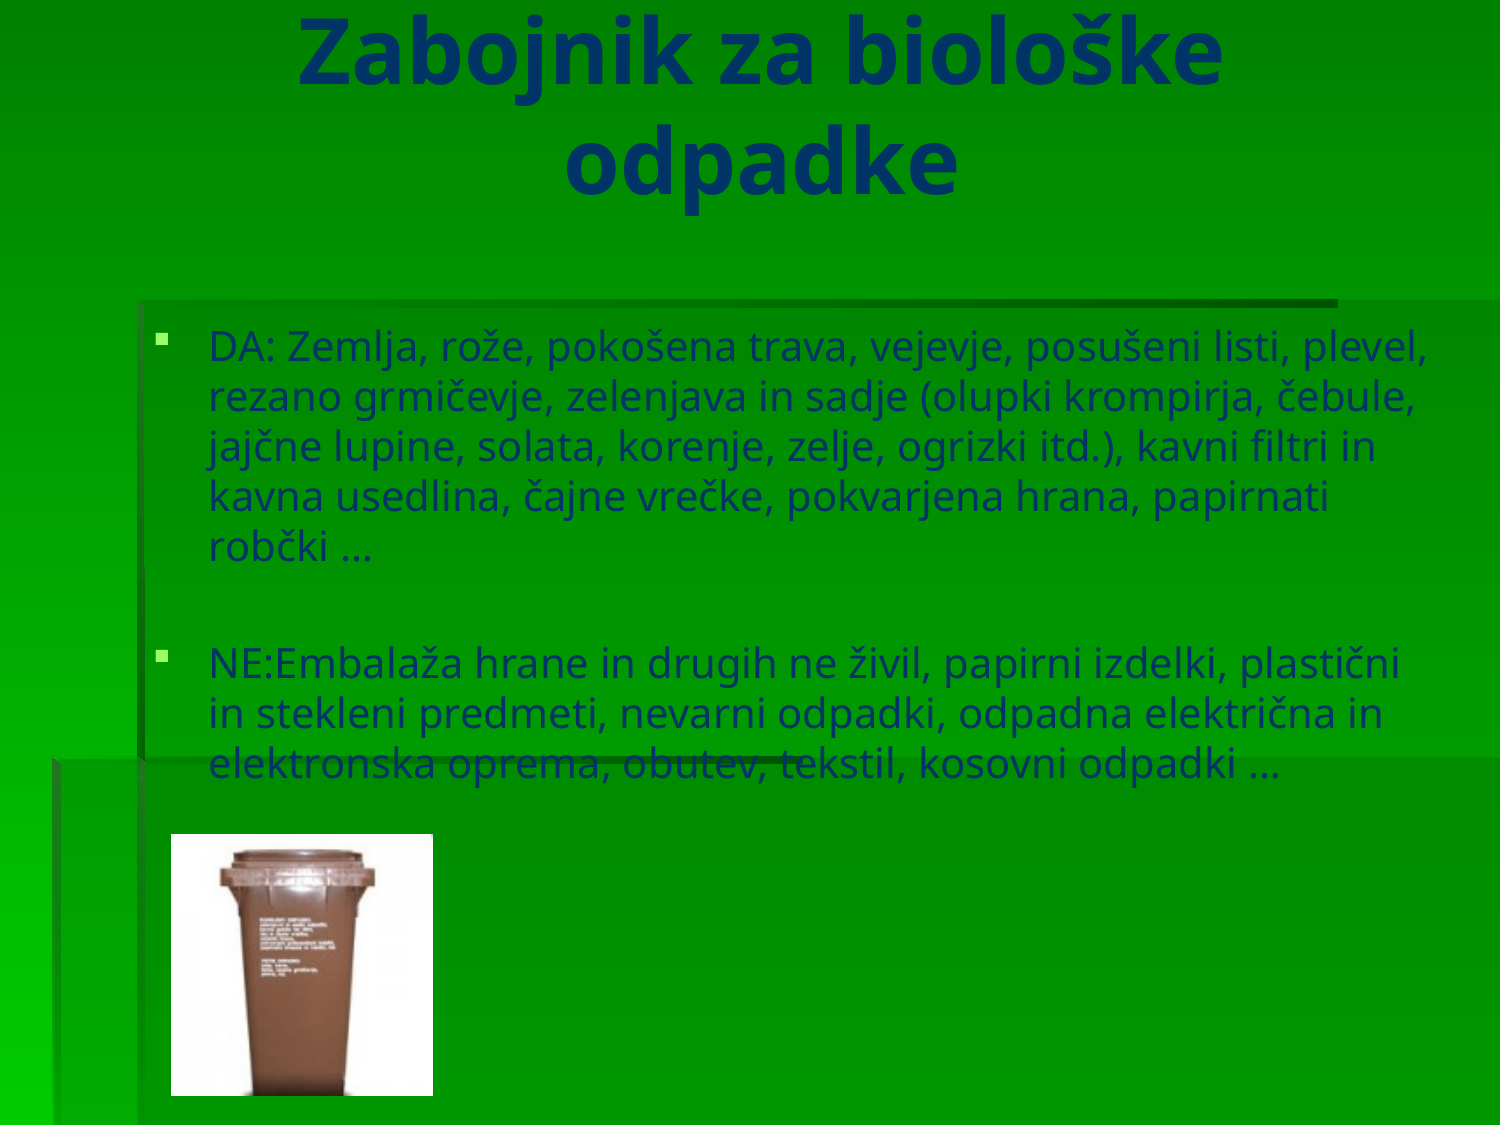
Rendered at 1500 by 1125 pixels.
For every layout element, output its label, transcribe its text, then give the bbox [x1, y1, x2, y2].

picture [171, 834, 433, 1096]
title Zabojnik za biološke odpadke [75, 40, 1451, 275]
list DA: Zemlja, rože, pokošena trava, vejevje, posušeni listi, plevel, rezano grmičevje, zelenjava in sadje (olupki krompirja, čebule, jajčne lupine, solata, korenje, zelje, ogrizki itd.), kavni filtri in kavna usedlina, čajne vrečke, pokvarjena hrana, papirnati robčki … NE:Embalaža hrane in drugih ne živil, papirni izdelki, plastični in stekleni predmeti, nevarni odpadki, odpadna električna in elektronska oprema, obutev, tekstil, kosovni odpadki … [137, 312, 1451, 1000]
